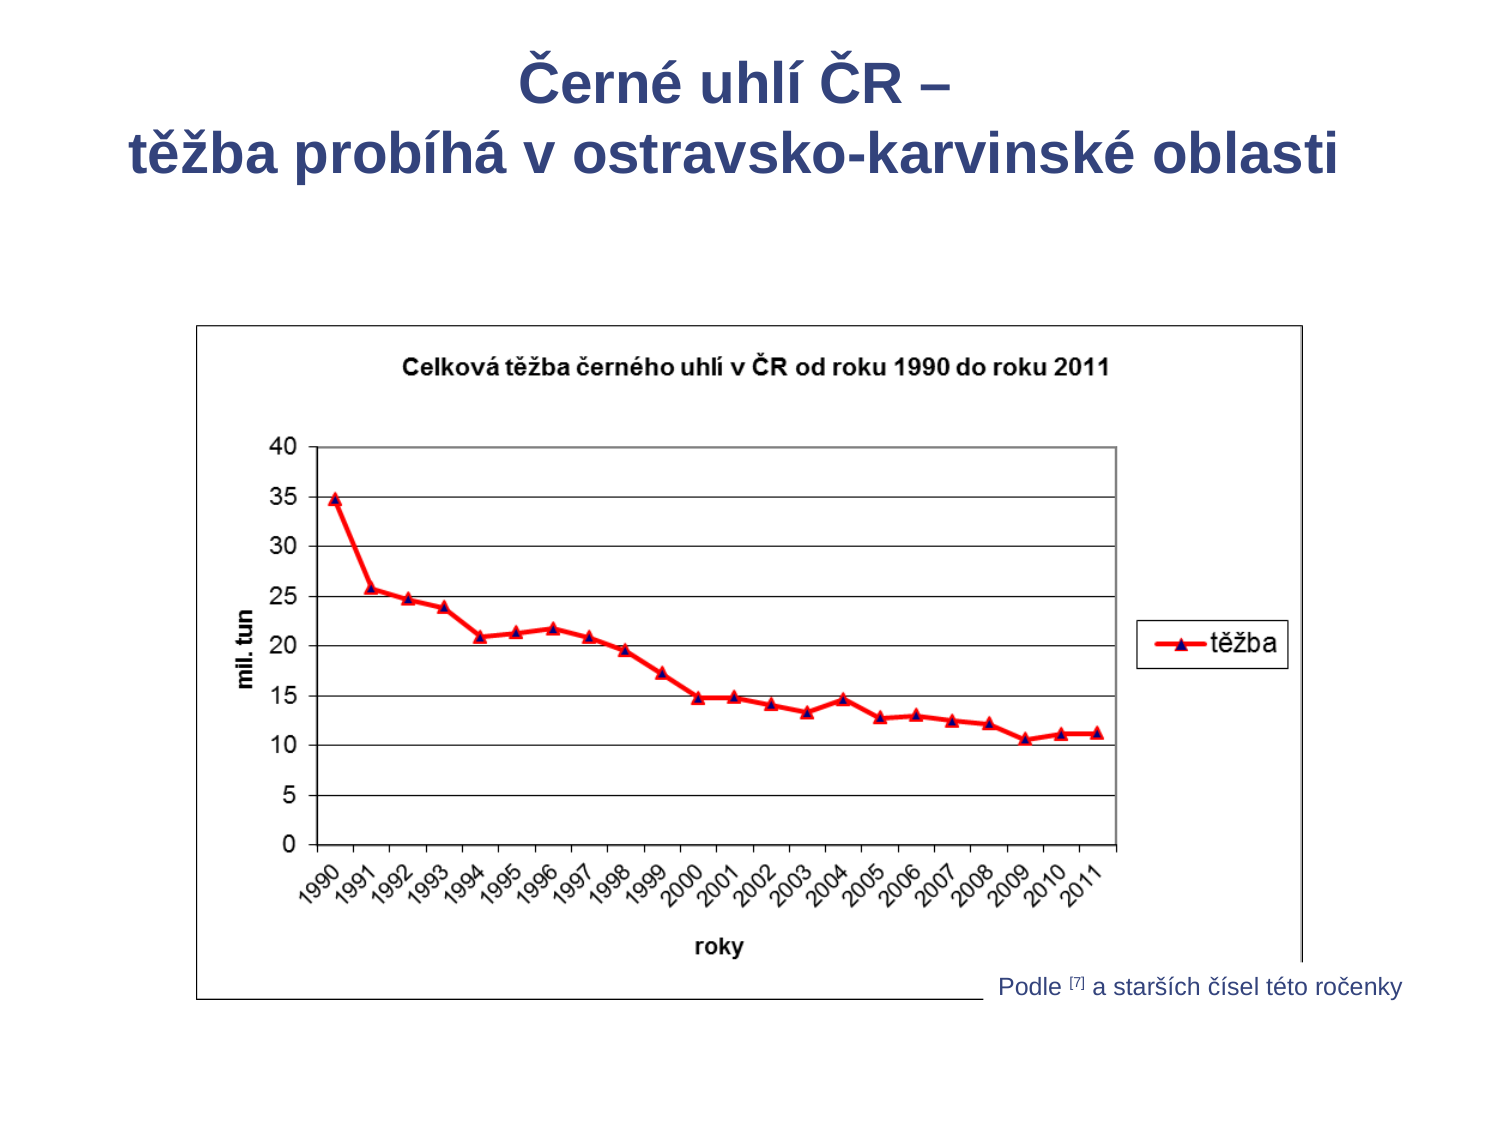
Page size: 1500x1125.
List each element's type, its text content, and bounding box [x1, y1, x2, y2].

text_box Černé uhlí ČR – těžba probíhá v ostravsko-karvinské oblasti [113, 37, 1357, 193]
picture [196, 324, 1303, 1000]
text_box Podle [7] a starších čísel této ročenky [983, 962, 1419, 1008]
